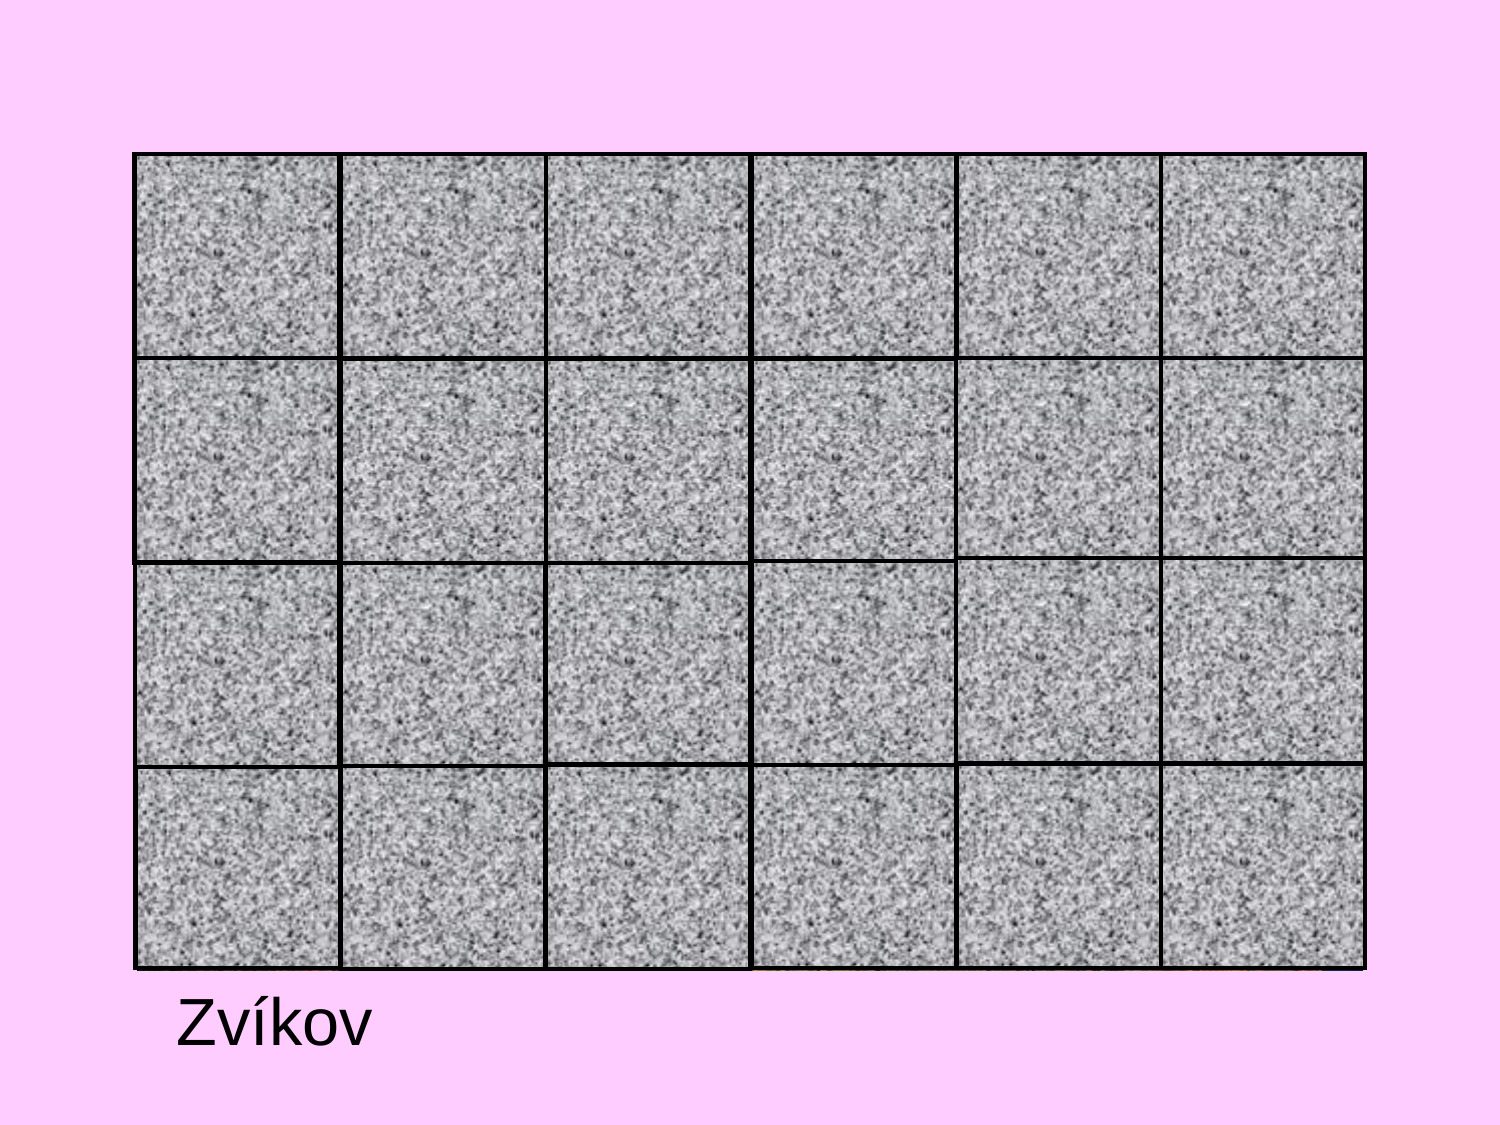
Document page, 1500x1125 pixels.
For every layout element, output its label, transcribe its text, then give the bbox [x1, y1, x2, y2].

text_box [752, 153, 1366, 969]
text_box [134, 153, 340, 969]
text_box [341, 153, 751, 970]
picture [137, 154, 1363, 971]
text_box Zvíkov [161, 971, 957, 1067]
